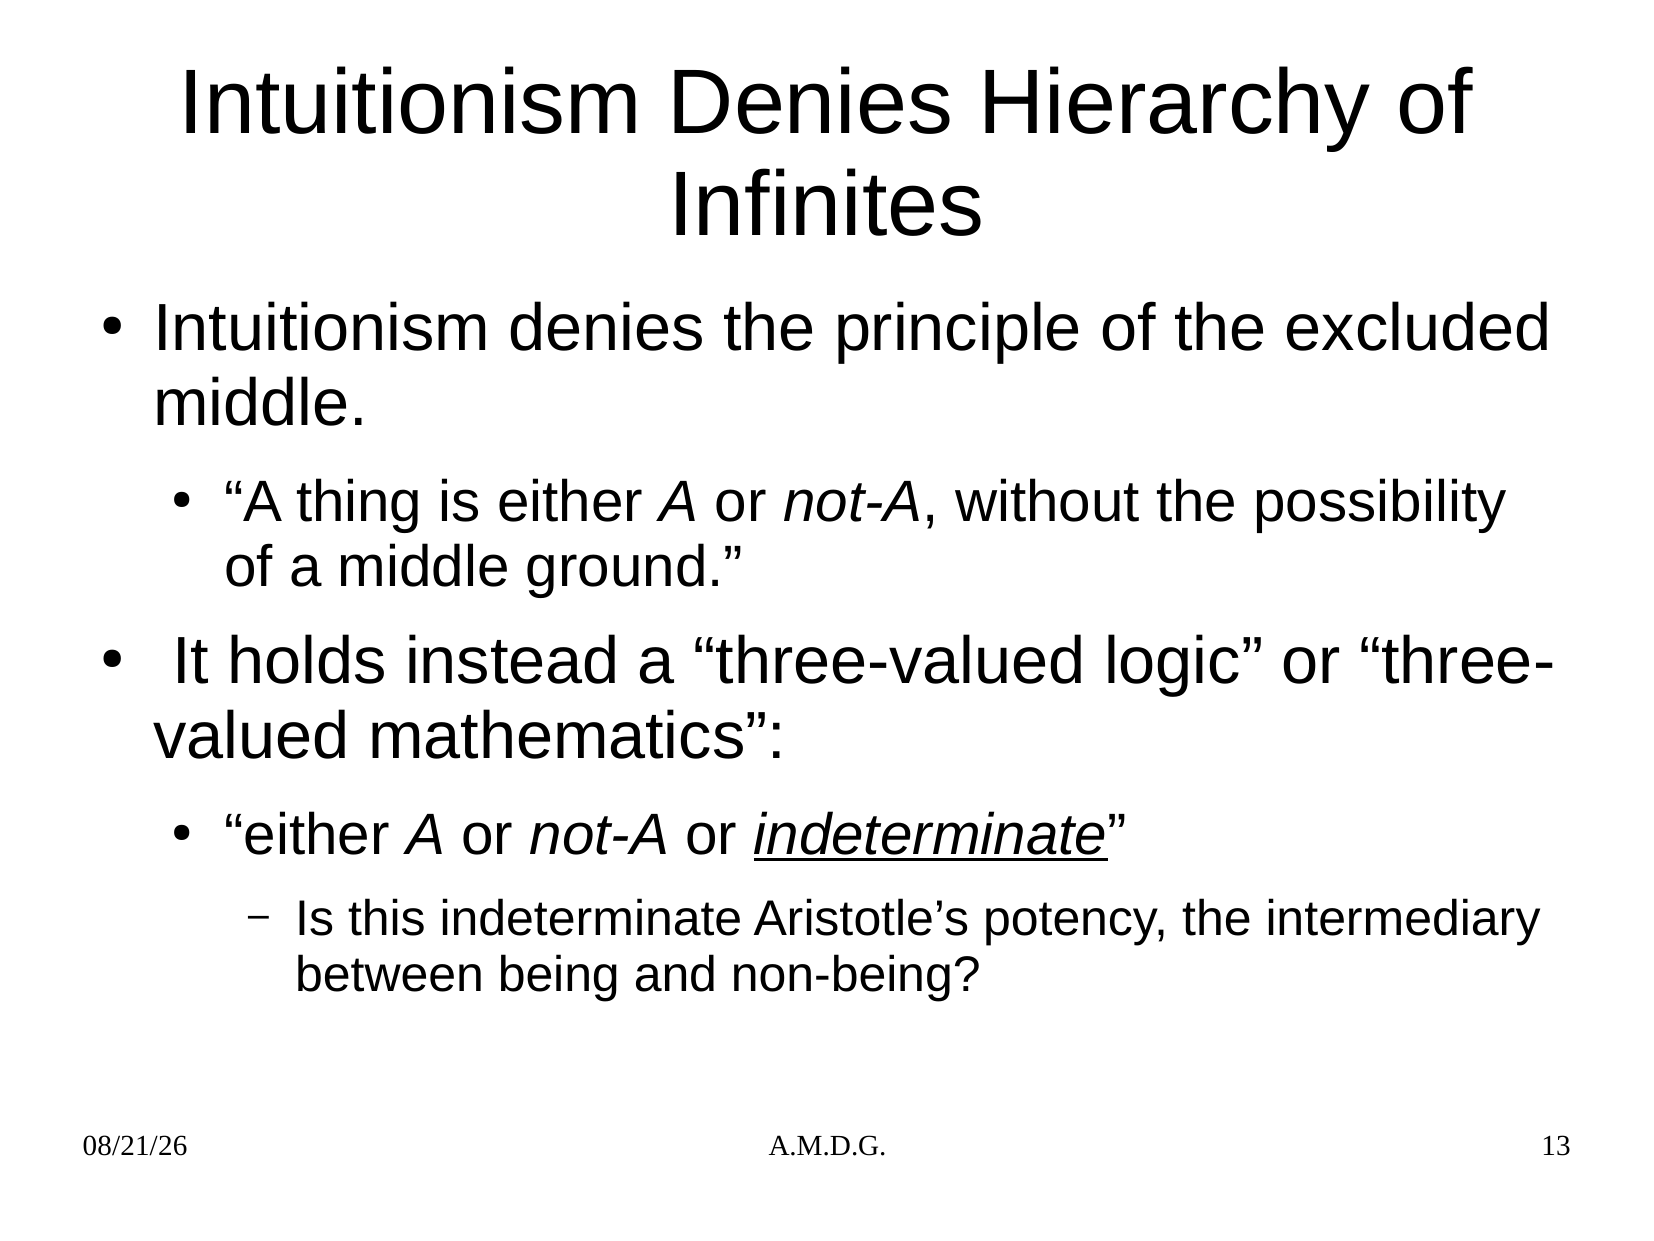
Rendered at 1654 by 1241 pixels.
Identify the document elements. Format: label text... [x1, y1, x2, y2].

title Intuitionism Denies Hierarchy of Infinites [82, 49, 1571, 257]
list Intuitionism denies the principle of the excluded middle. “A thing is either A or not-A, without the possibility of a middle ground.” It holds instead a “three-valued logic” or “three-valued mathematics”: “either A or not-A or indeterminate” Is this indeterminate Aristotle’s potency, the intermediary between being and non-being? [82, 290, 1571, 1109]
